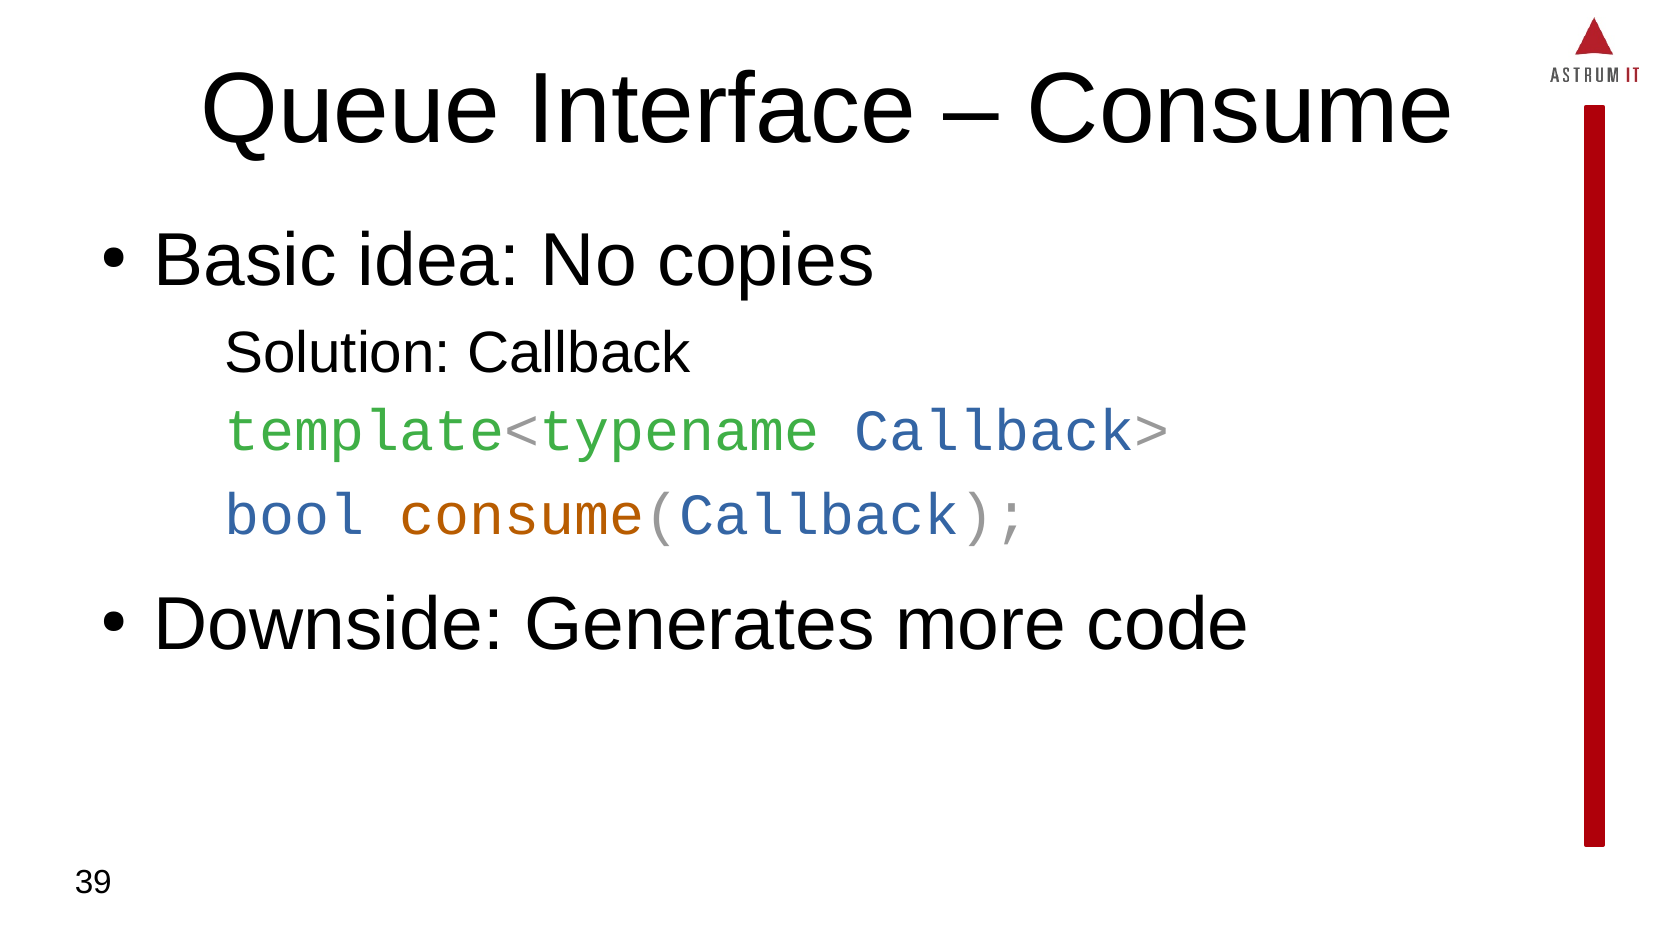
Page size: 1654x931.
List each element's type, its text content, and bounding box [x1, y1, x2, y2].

list Basic idea: No copies Solution: Callback template<typename Callback> bool consume(Callback); Downside: Generates more code [82, 217, 1571, 757]
picture [1550, 17, 1639, 82]
title Queue Interface – Consume [114, 30, 1541, 186]
